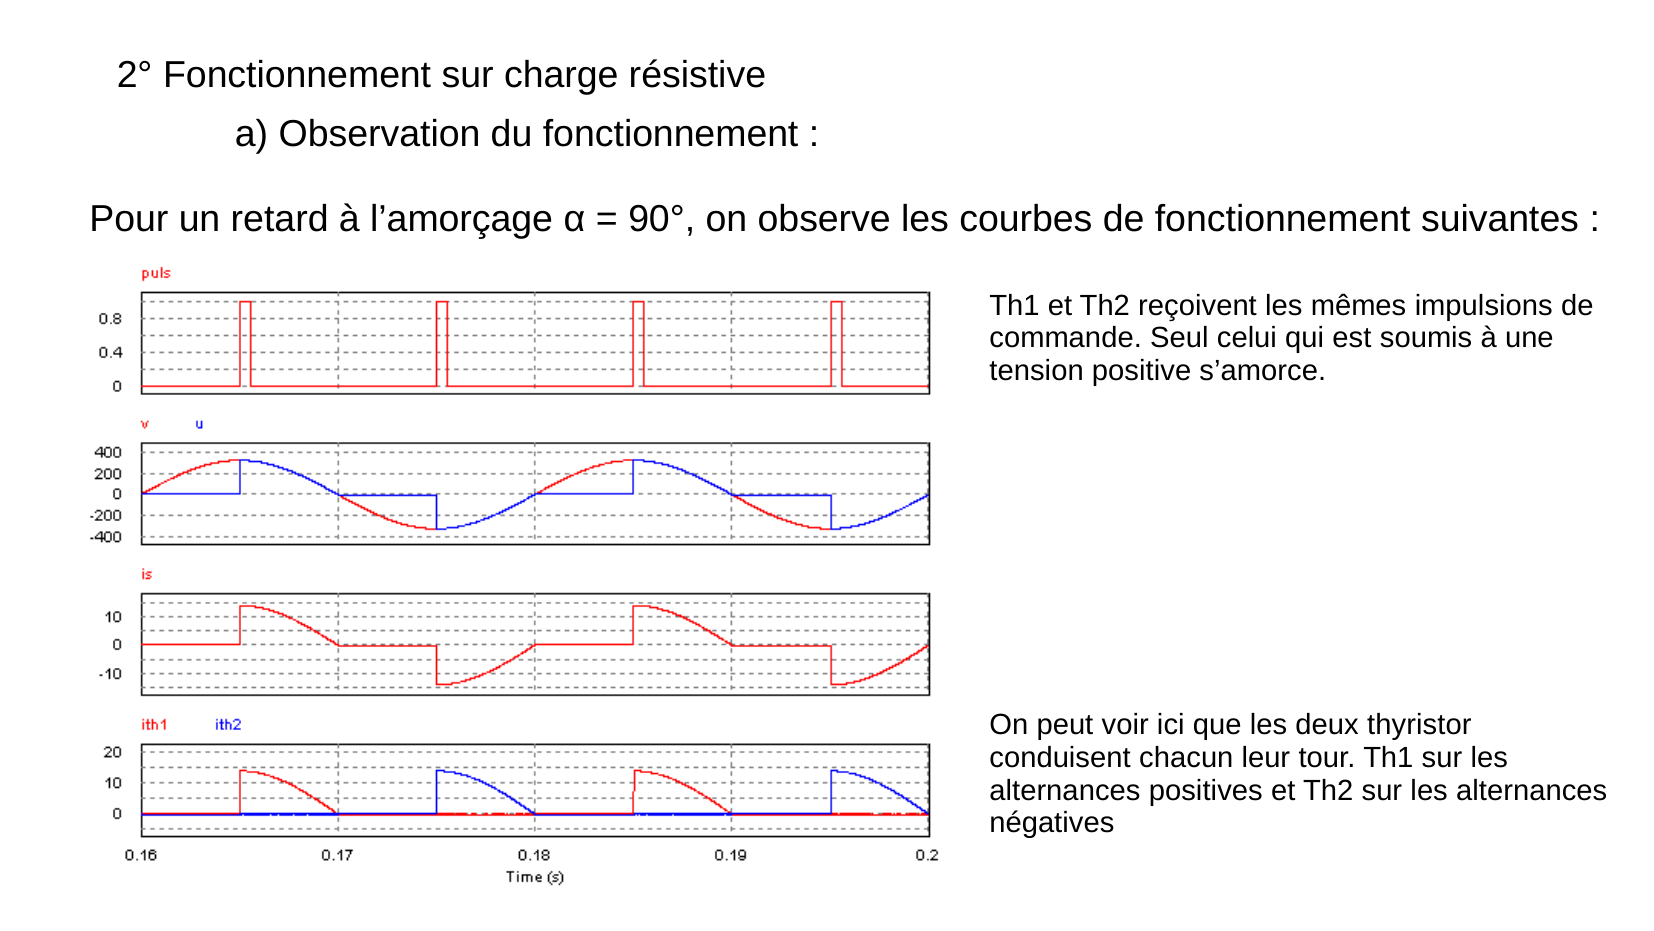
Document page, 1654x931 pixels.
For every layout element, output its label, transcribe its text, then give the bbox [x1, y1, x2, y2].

picture [3, 252, 975, 916]
text_box 2° Fonctionnement sur charge résistive [102, 45, 782, 103]
text_box Th1 et Th2 reçoivent les mêmes impulsions de commande. Seul celui qui est soumis à une tension positive s’amorce. [975, 281, 1625, 411]
text_box On peut voir ici que les deux thyristor conduisent chacun leur tour. Th1 sur les alternances positives et Th2 sur les alternances négatives [974, 700, 1625, 847]
text_box Pour un retard à l’amorçage α = 90°, on observe les courbes de fonctionnement suivantes : [74, 189, 1616, 247]
text_box a) Observation du fonctionnement : [220, 104, 835, 162]
